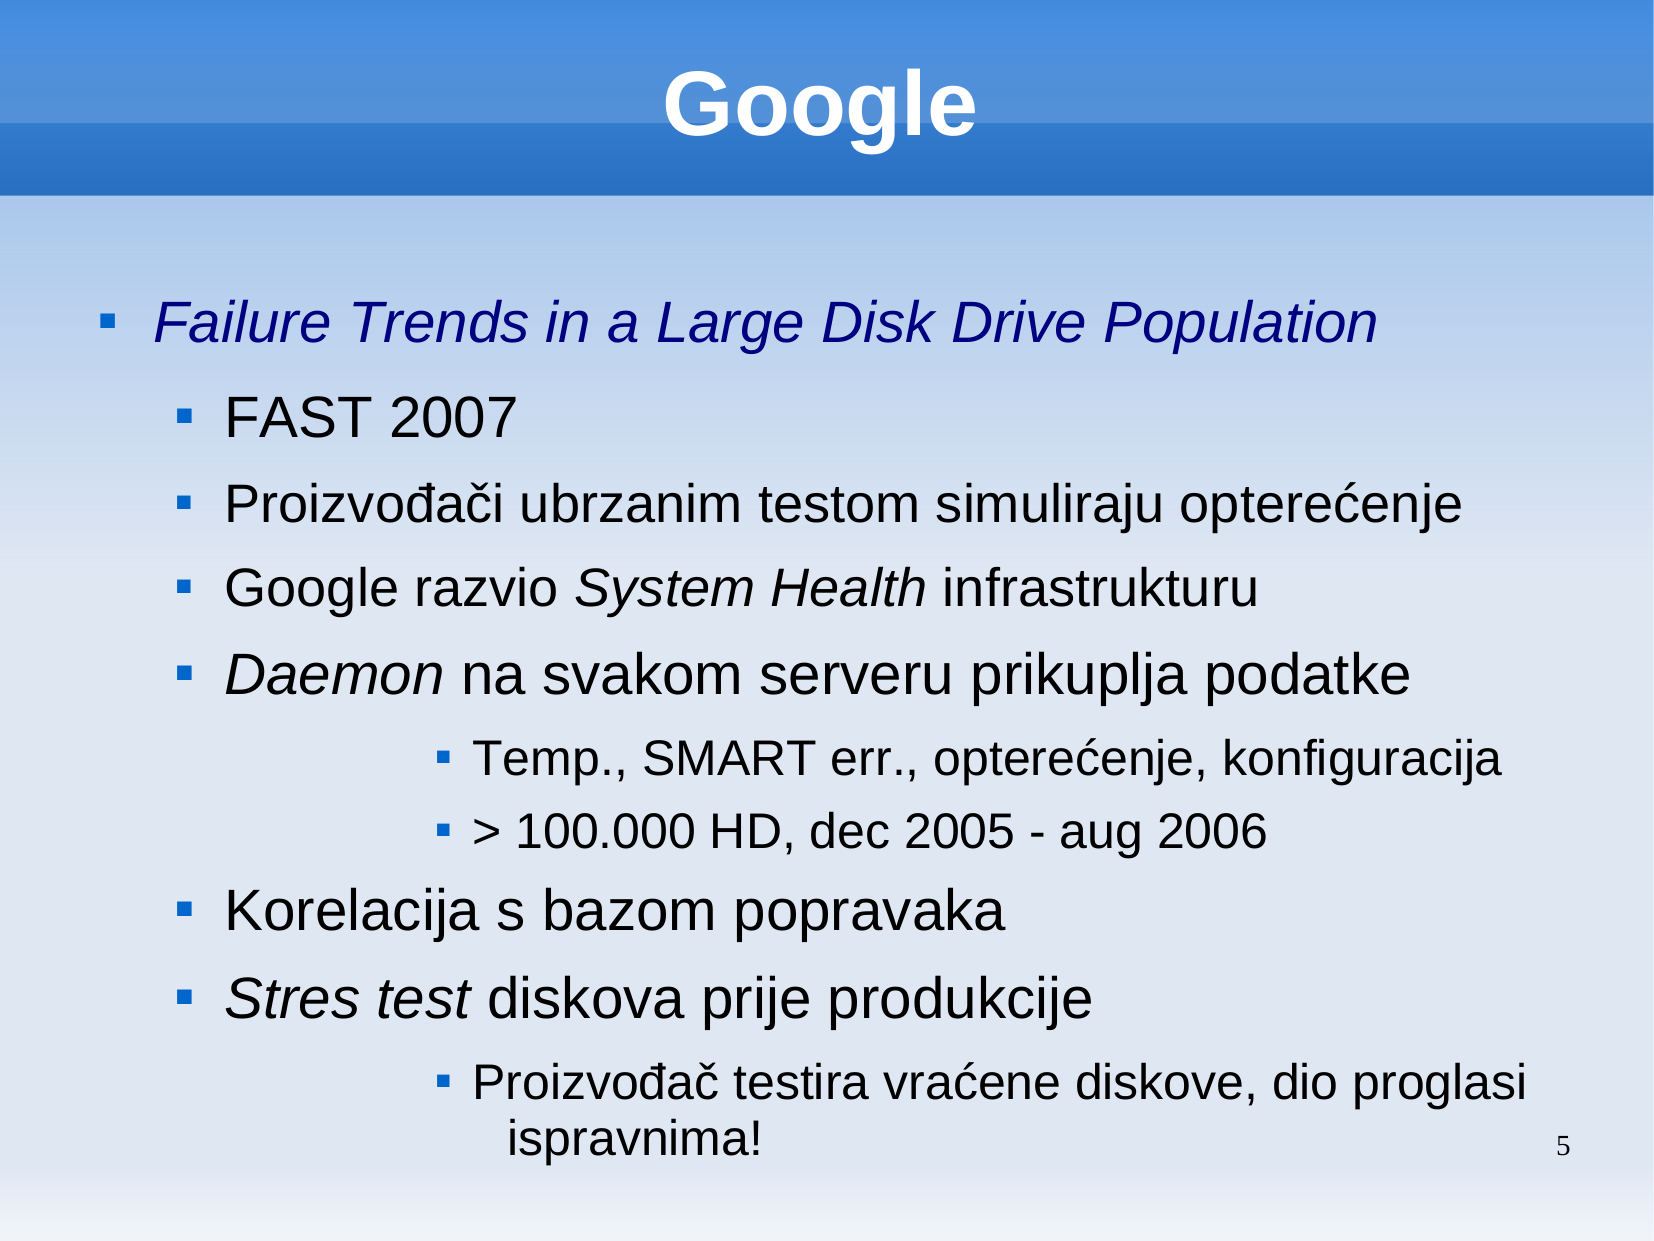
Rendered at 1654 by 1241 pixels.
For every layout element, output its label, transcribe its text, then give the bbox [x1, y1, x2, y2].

title Google [76, 7, 1565, 200]
picture [0, 0, 1654, 1241]
list Failure Trends in a Large Disk Drive Population FAST 2007 Proizvođači ubrzanim testom simuliraju opterećenje Google razvio System Health infrastrukturu Daemon na svakom serveru prikuplja podatke Temp., SMART err., opterećenje, konfiguracija > 100.000 HD, dec 2005 - aug 2006 Korelacija s bazom popravaka Stres test diskova prije produkcije Proizvođač testira vraćene diskove, dio proglasi ispravnima! [82, 290, 1571, 1167]
